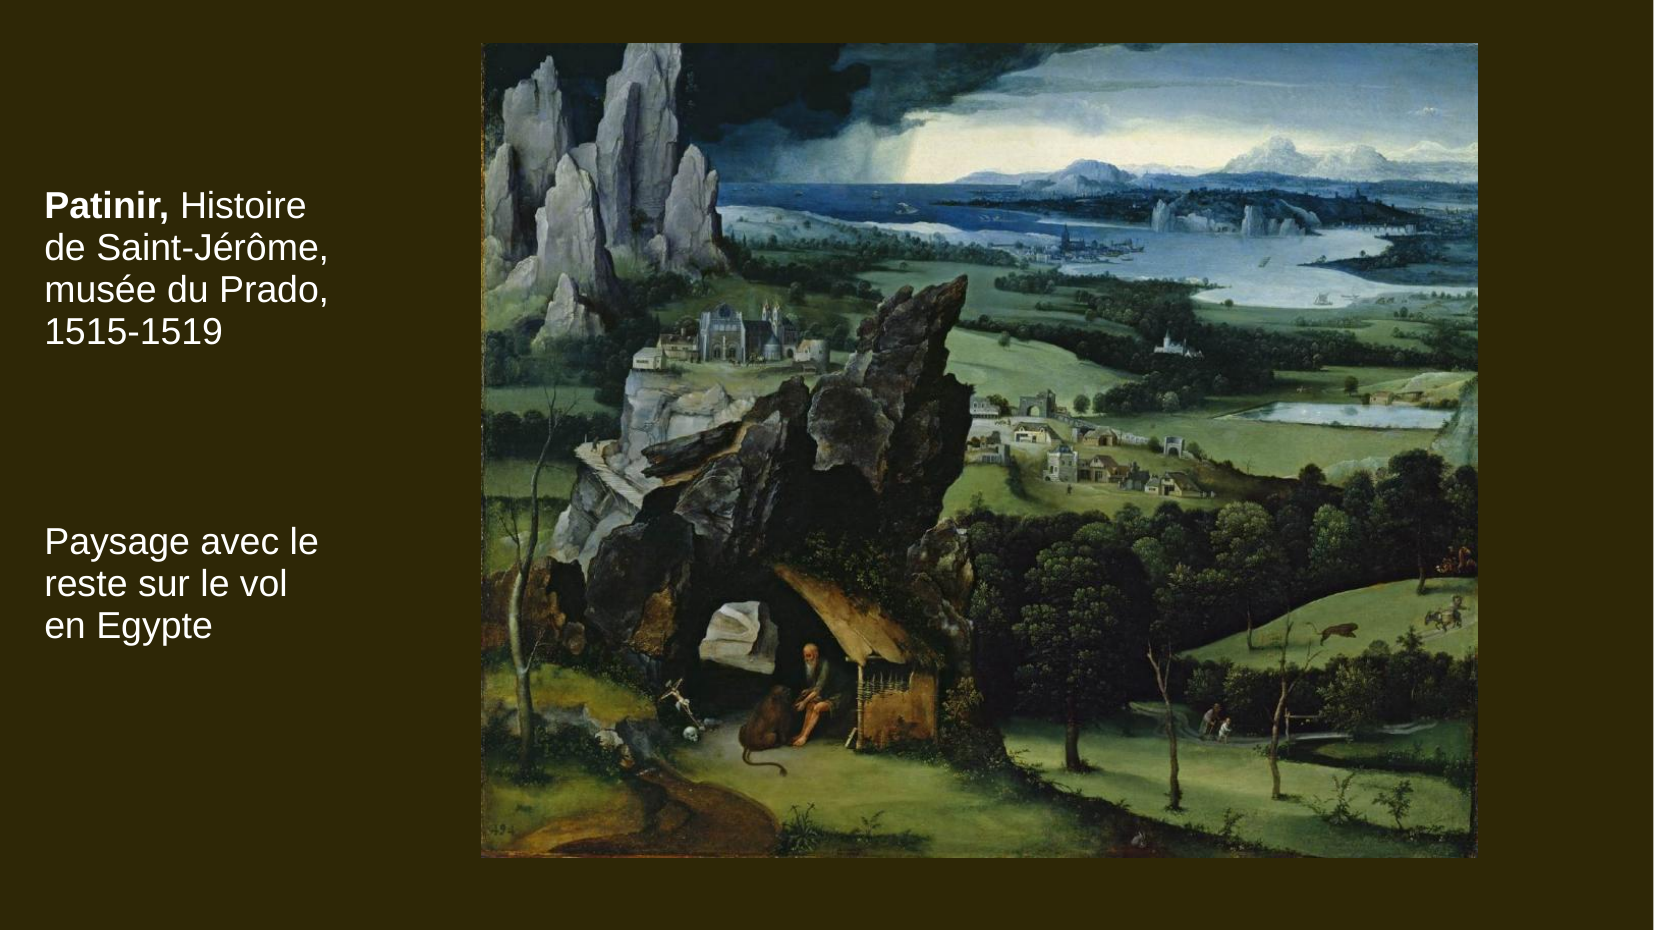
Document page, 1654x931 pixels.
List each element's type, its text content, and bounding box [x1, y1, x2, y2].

text_box Patinir, Histoire de Saint-Jérôme, musée du Prado, 1515-1519 Paysage avec le reste sur le vol en Egypte [29, 177, 355, 696]
picture [481, 43, 1478, 858]
